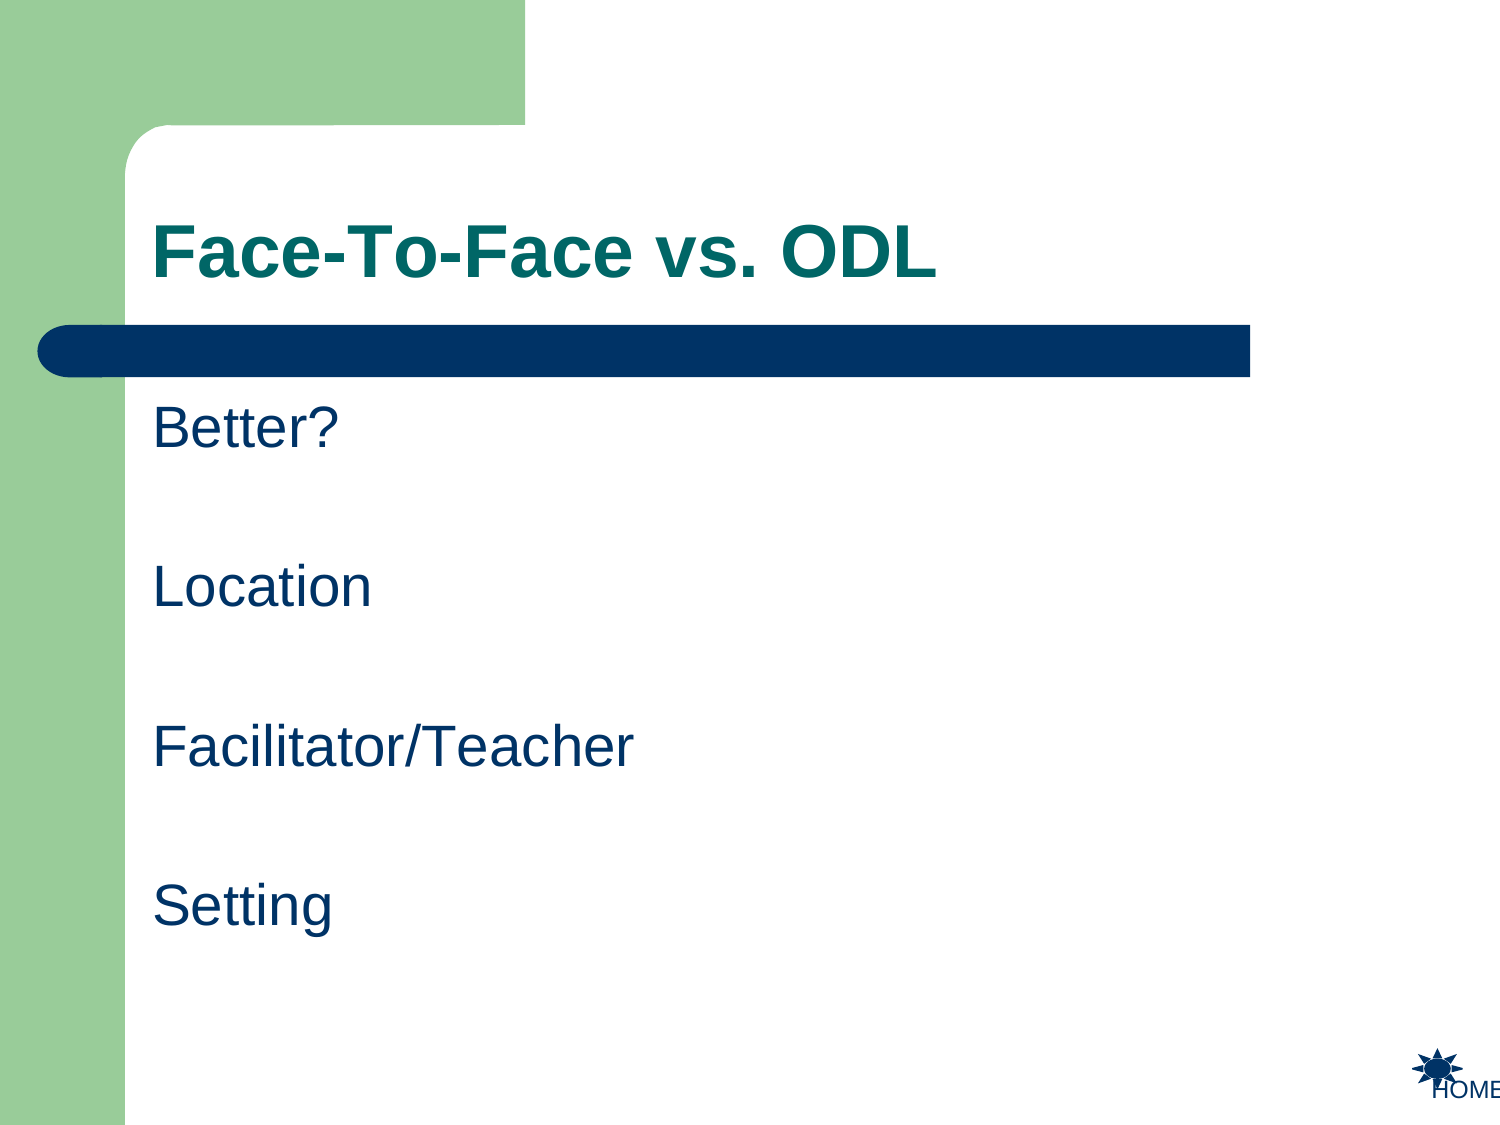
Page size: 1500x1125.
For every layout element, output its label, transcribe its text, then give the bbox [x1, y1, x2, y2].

text_box HOME [1419, 1055, 1456, 1088]
text_box HOME [1433, 1049, 1442, 1058]
list Better? Location Facilitator/Teacher Setting [137, 387, 1400, 999]
title Face-To-Face vs. ODL [136, 136, 1414, 301]
